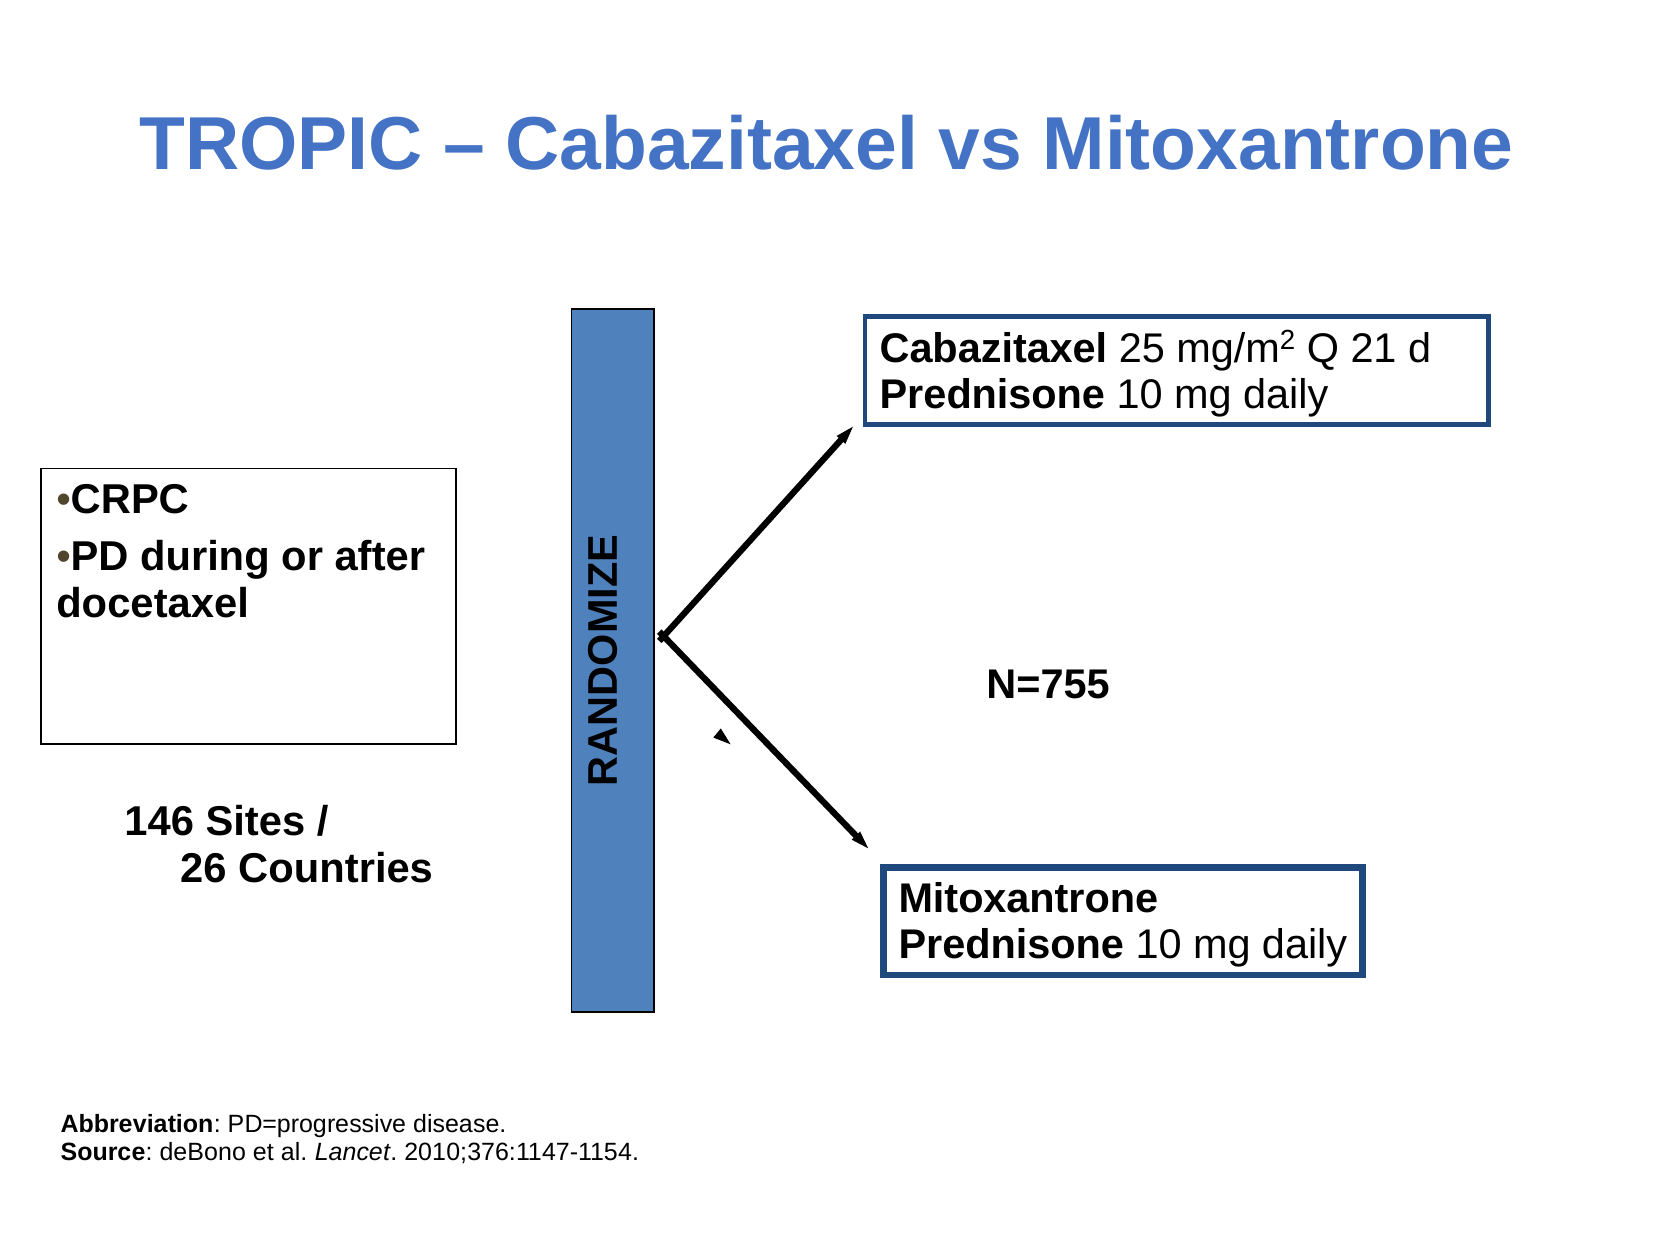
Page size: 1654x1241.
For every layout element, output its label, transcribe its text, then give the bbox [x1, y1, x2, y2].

text_box Mitoxantrone Prednisone 10 mg daily [883, 867, 1363, 976]
text_box CRPC PD during or after docetaxel [41, 468, 457, 745]
text_box RANDOMIZE [571, 308, 654, 1012]
text_box 146 Sites / 26 Countries [109, 790, 524, 937]
text_box TROPIC – Cabazitaxel vs Mitoxantrone [0, 0, 1654, 301]
text_box N=755 [971, 653, 1125, 716]
text_box Cabazitaxel 25 mg/m2 Q 21 d Prednisone 10 mg daily [864, 316, 1489, 425]
text_box Abbreviation: PD=progressive disease. Source: deBono et al. Lancet. 2010;376:1147-1154. [45, 1102, 655, 1174]
